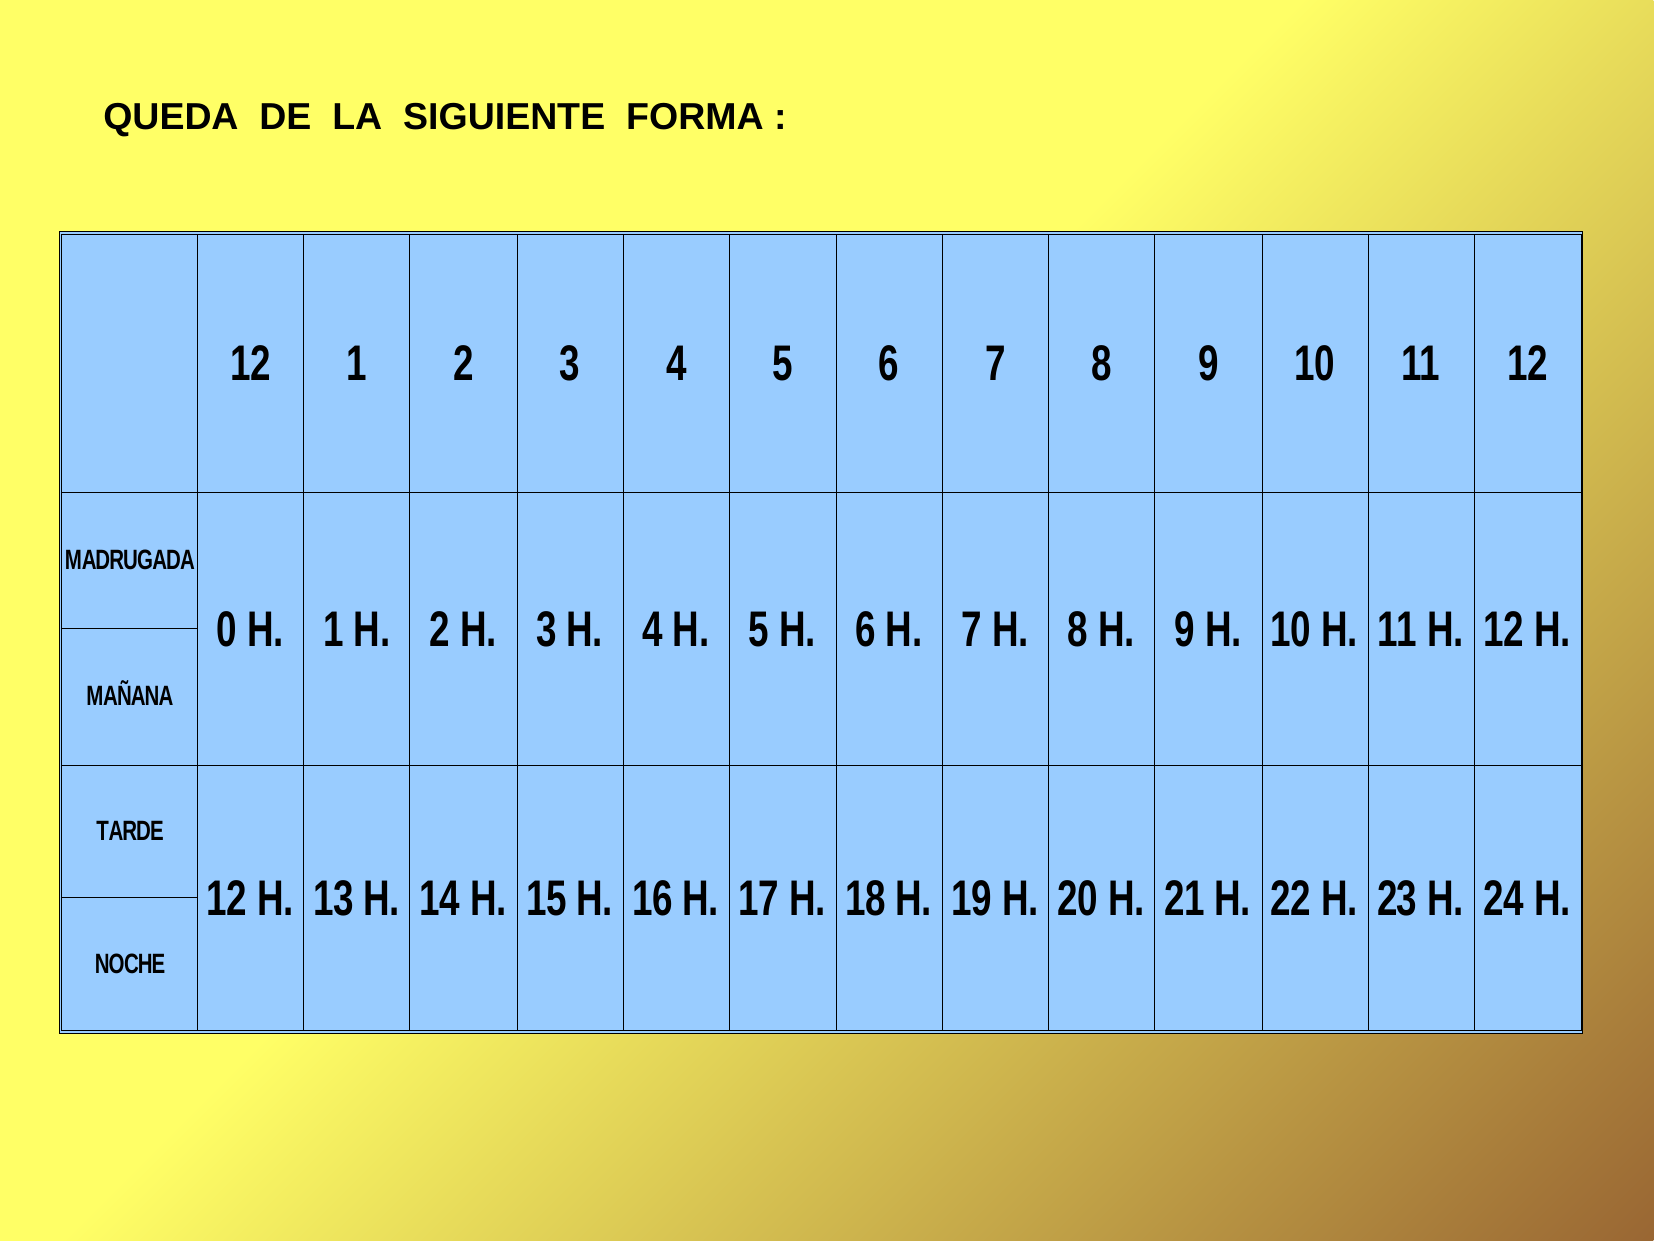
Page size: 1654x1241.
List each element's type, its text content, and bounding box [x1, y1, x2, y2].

text_box [1583, 502, 1595, 573]
text_box QUEDA DE LA SIGUIENTE FORMA : [88, 88, 1565, 146]
chart [59, 231, 1583, 1034]
